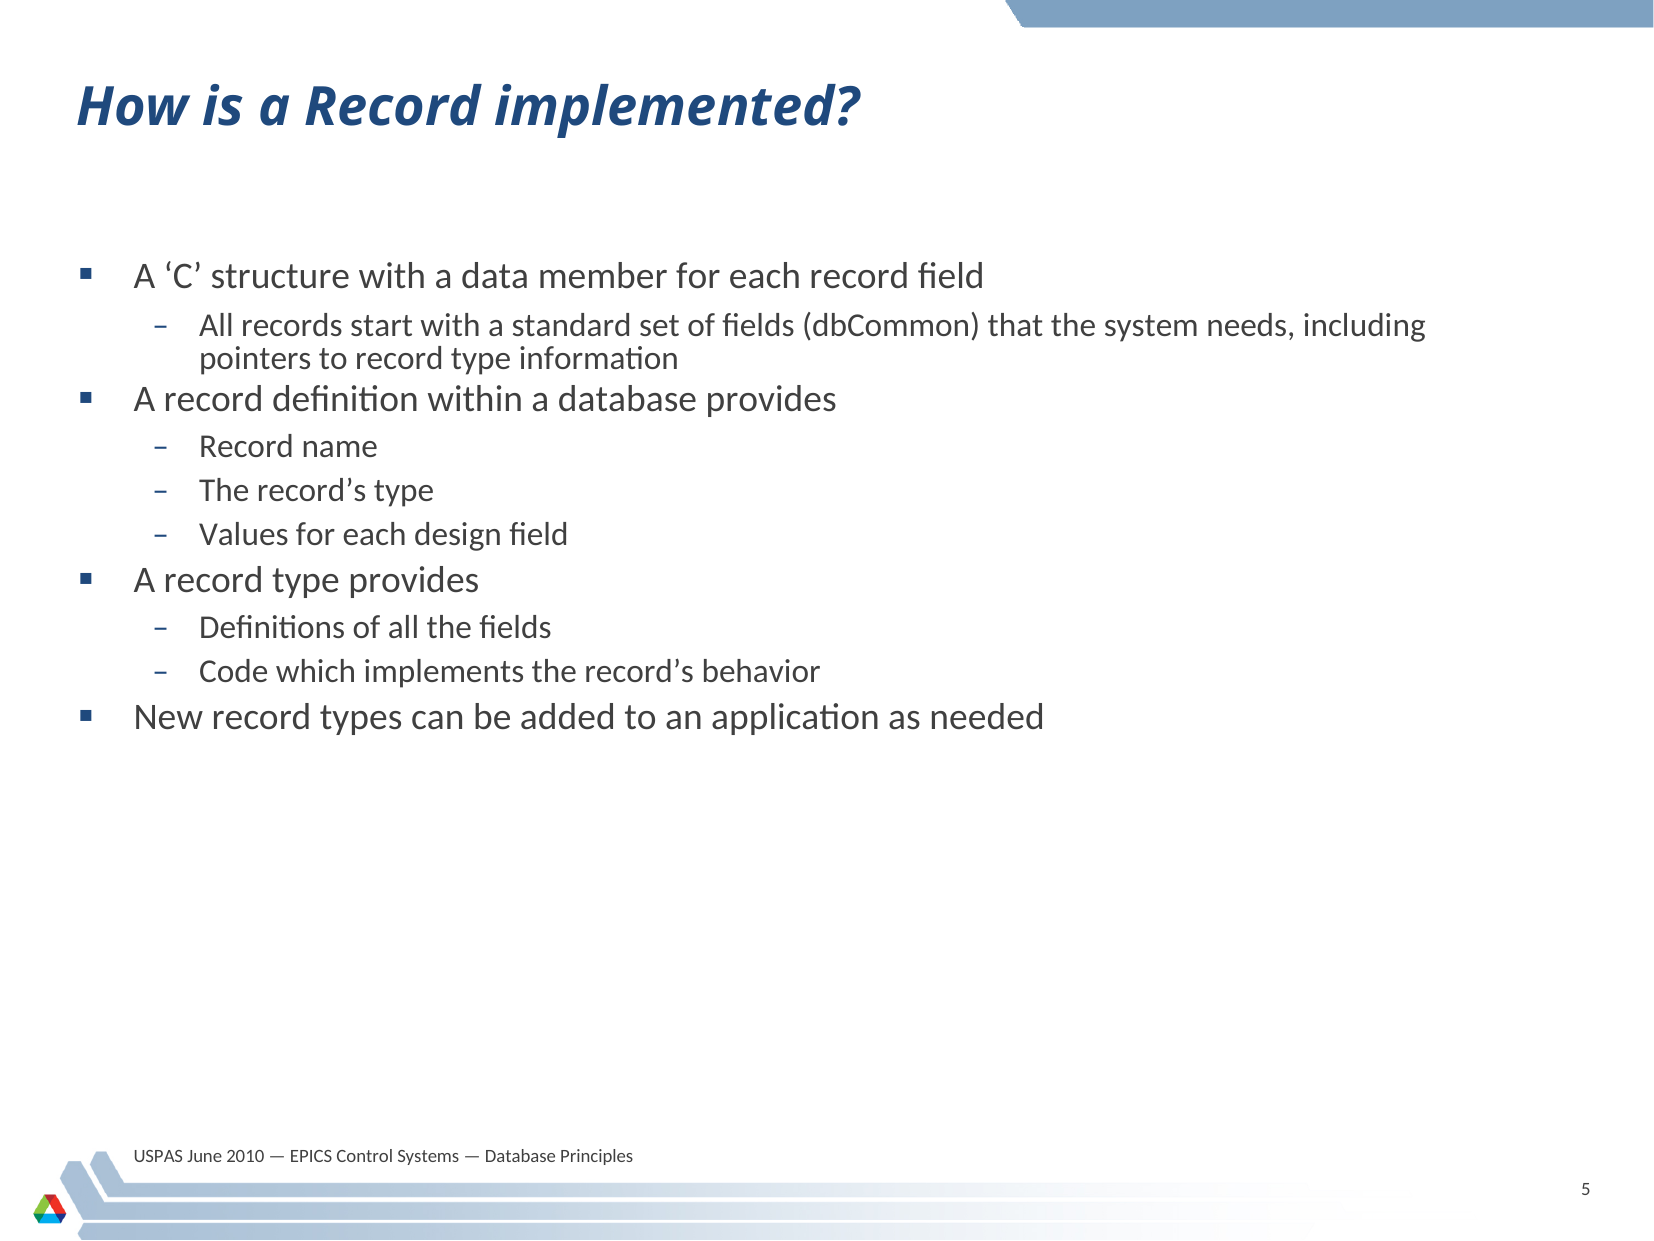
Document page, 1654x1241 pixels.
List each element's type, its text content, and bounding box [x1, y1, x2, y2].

picture [0, 0, 1654, 29]
picture [0, 1143, 1654, 1240]
title How is a Record implemented? [61, 59, 1500, 138]
list A ‘C’ structure with a data member for each record field All records start with a standard set of fields (dbCommon) that the system needs, including pointers to record type information A record definition within a database provides Record name The record’s type Values for each design field A record type provides Definitions of all the fields Code which implements the record’s behavior New record types can be added to an application as needed [62, 253, 1498, 814]
